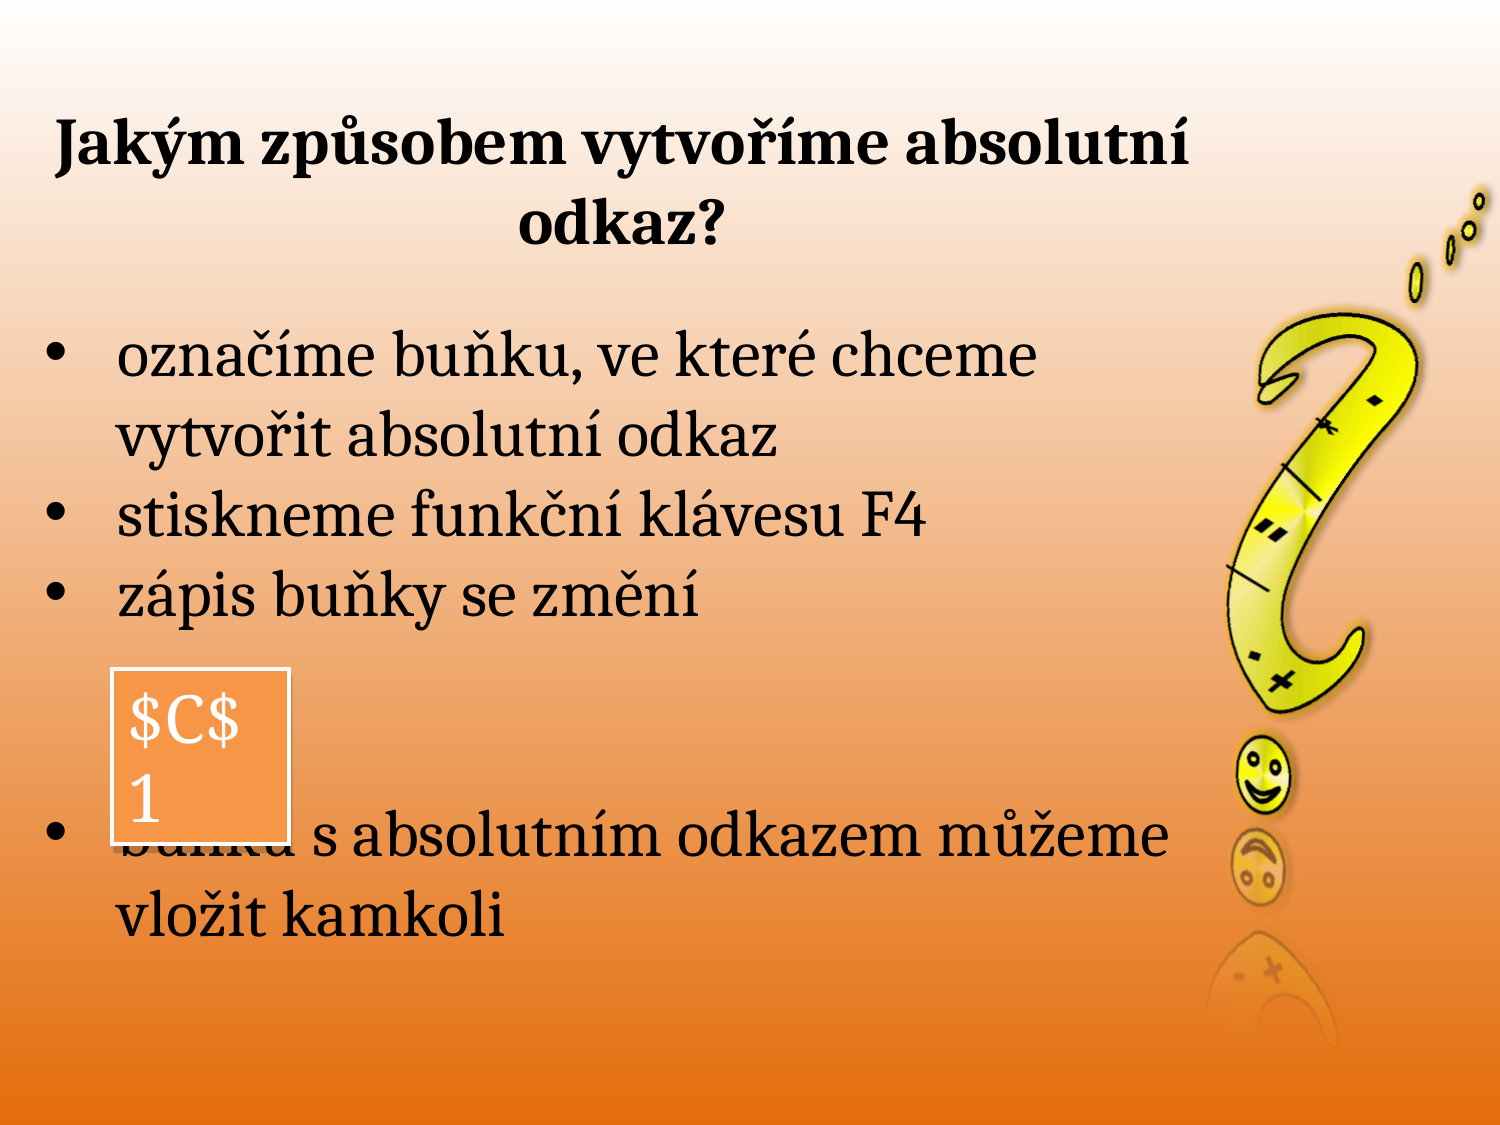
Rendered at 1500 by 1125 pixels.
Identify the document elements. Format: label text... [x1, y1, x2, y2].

text_box označíme buňku, ve které chceme vytvořit absolutní odkaz stiskneme funkční klávesu F4 zápis buňky se změní buňku s absolutním odkazem můžeme vložit kamkoli [0, 302, 1188, 1038]
text_box $C$1 [112, 668, 290, 845]
picture [1171, 160, 1500, 1125]
text_box Jakým způsobem vytvoříme absolutní odkaz? [0, 90, 1247, 266]
